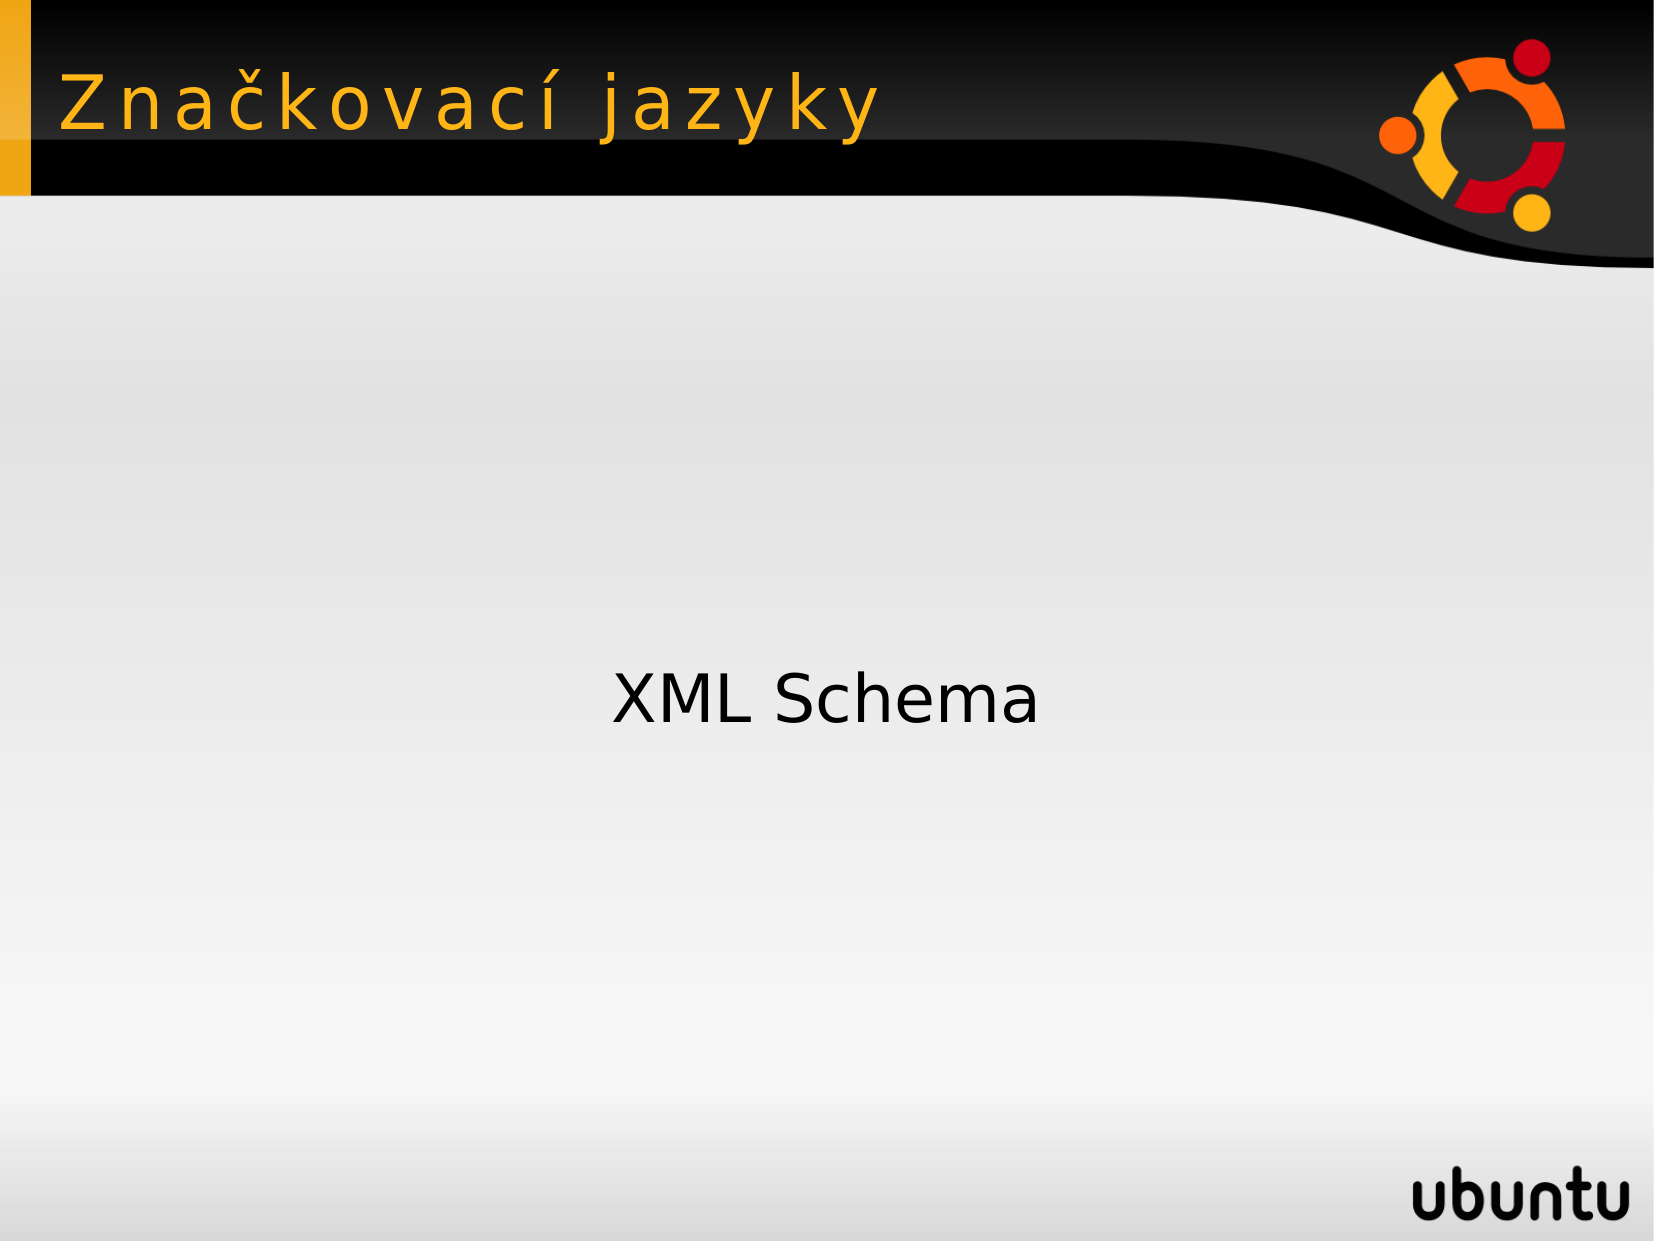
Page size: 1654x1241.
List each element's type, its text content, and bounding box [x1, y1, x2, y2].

title Značkovací jazyky [59, 29, 1270, 178]
subtitle XML Schema [82, 290, 1571, 1109]
picture [0, 0, 1654, 1241]
